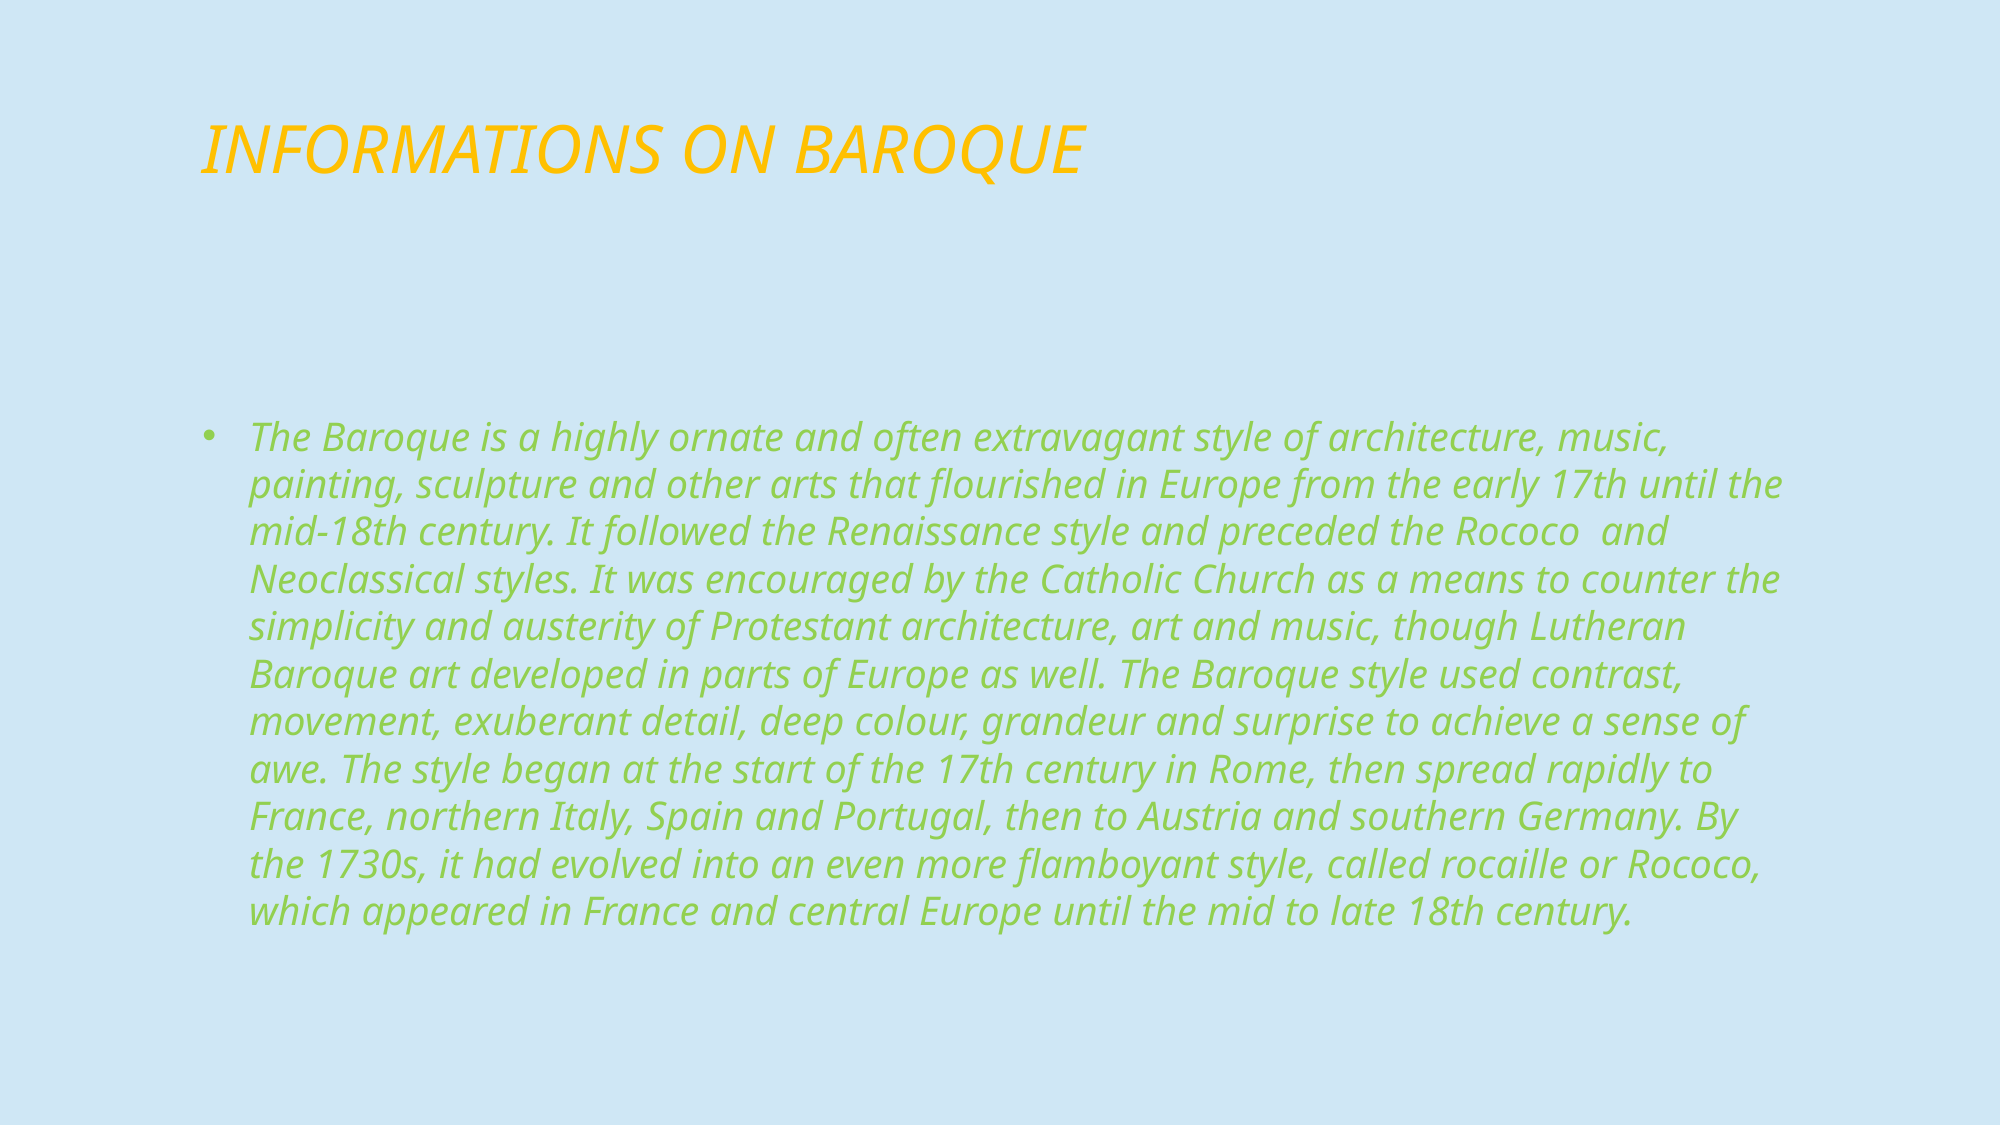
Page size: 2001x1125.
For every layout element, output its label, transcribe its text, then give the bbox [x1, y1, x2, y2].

title INFORMATIONS ON BAROQUE [187, 99, 1813, 316]
list The Baroque is a highly ornate and often extravagant style of architecture, music, painting, sculpture and other arts that flourished in Europe from the early 17th until the mid-18th century. It followed the Renaissance style and preceded the Rococo and Neoclassical styles. It was encouraged by the Catholic Church as a means to counter the simplicity and austerity of Protestant architecture, art and music, though Lutheran Baroque art developed in parts of Europe as well. The Baroque style used contrast, movement, exuberant detail, deep colour, grandeur and surprise to achieve a sense of awe. The style began at the start of the 17th century in Rome, then spread rapidly to France, northern Italy, Spain and Portugal, then to Austria and southern Germany. By the 1730s, it had evolved into an even more flamboyant style, called rocaille or Rococo, which appeared in France and central Europe until the mid to late 18th century. [187, 316, 1813, 1029]
